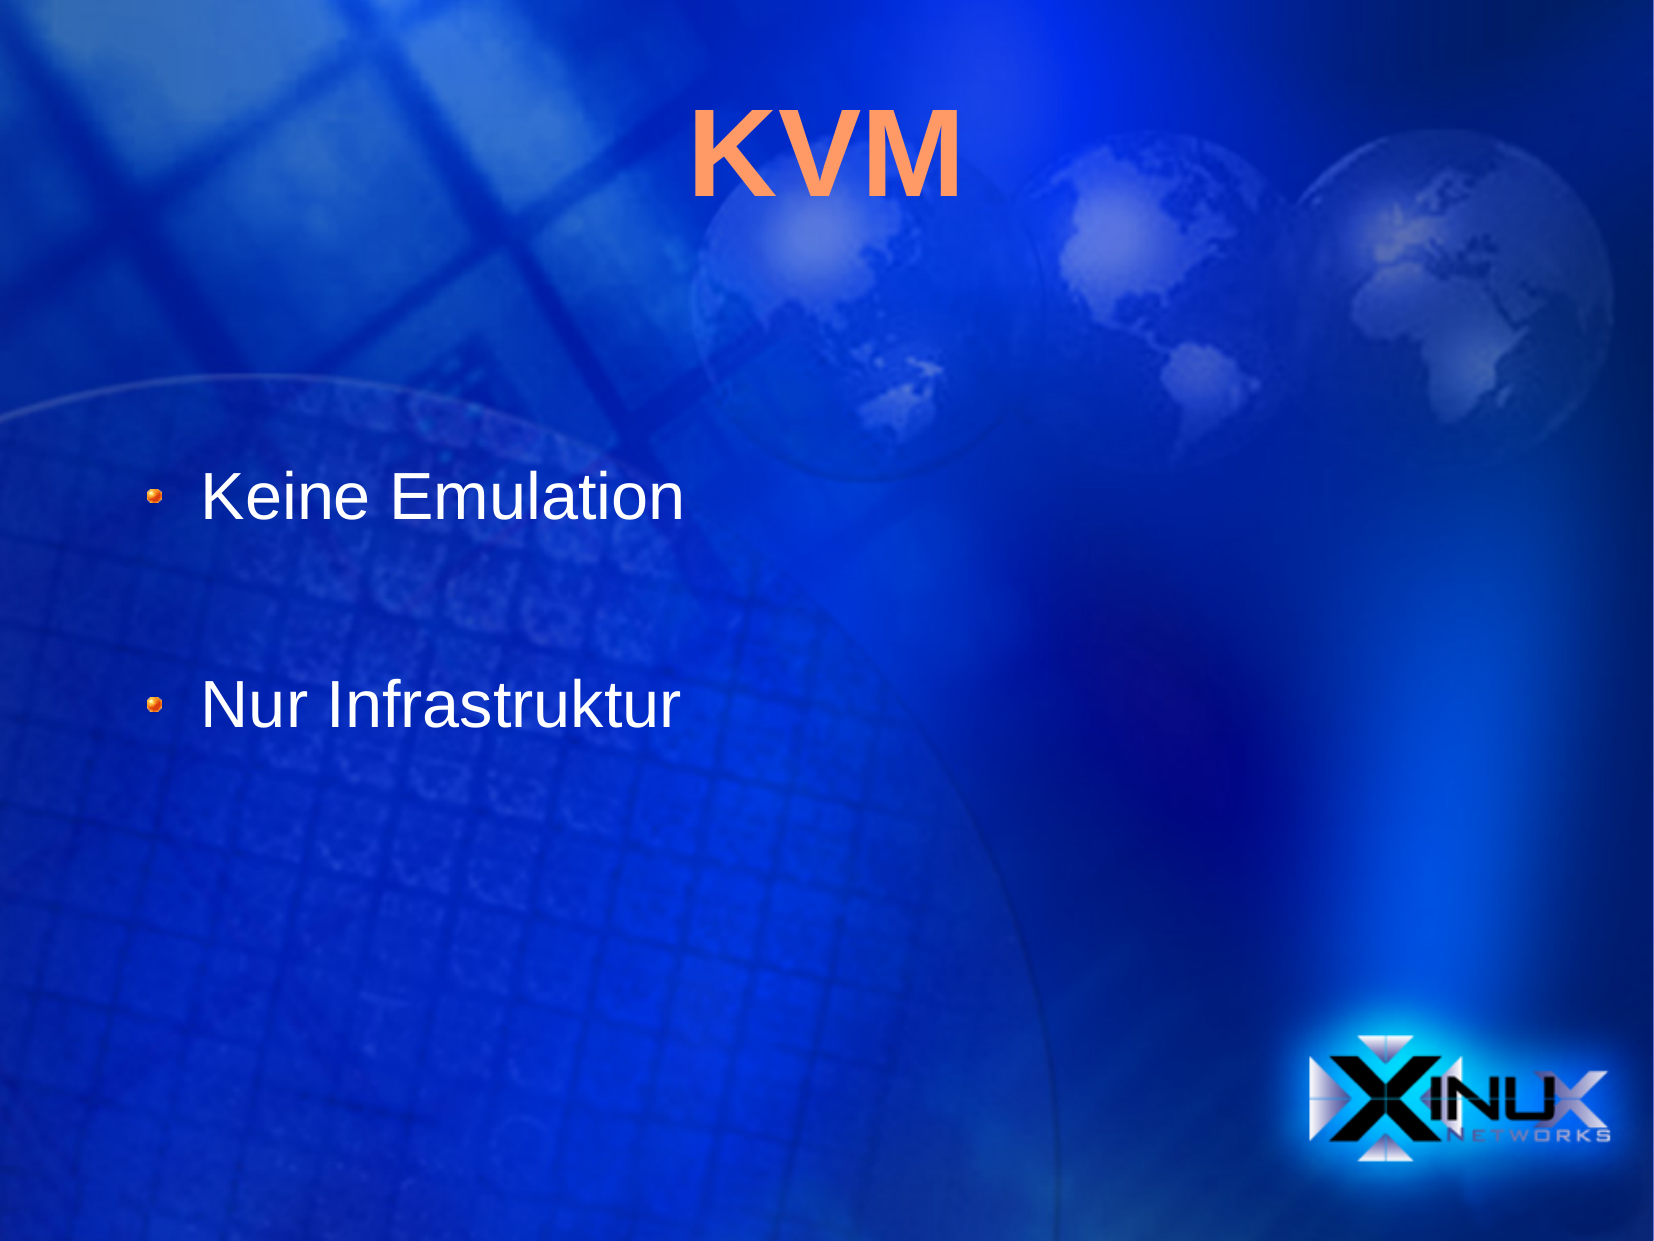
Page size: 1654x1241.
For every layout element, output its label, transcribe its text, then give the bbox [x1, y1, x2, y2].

list Keine Emulation Nur Infrastruktur [59, 354, 1548, 1159]
picture [0, 0, 1654, 1241]
title KVM [82, 0, 1571, 314]
